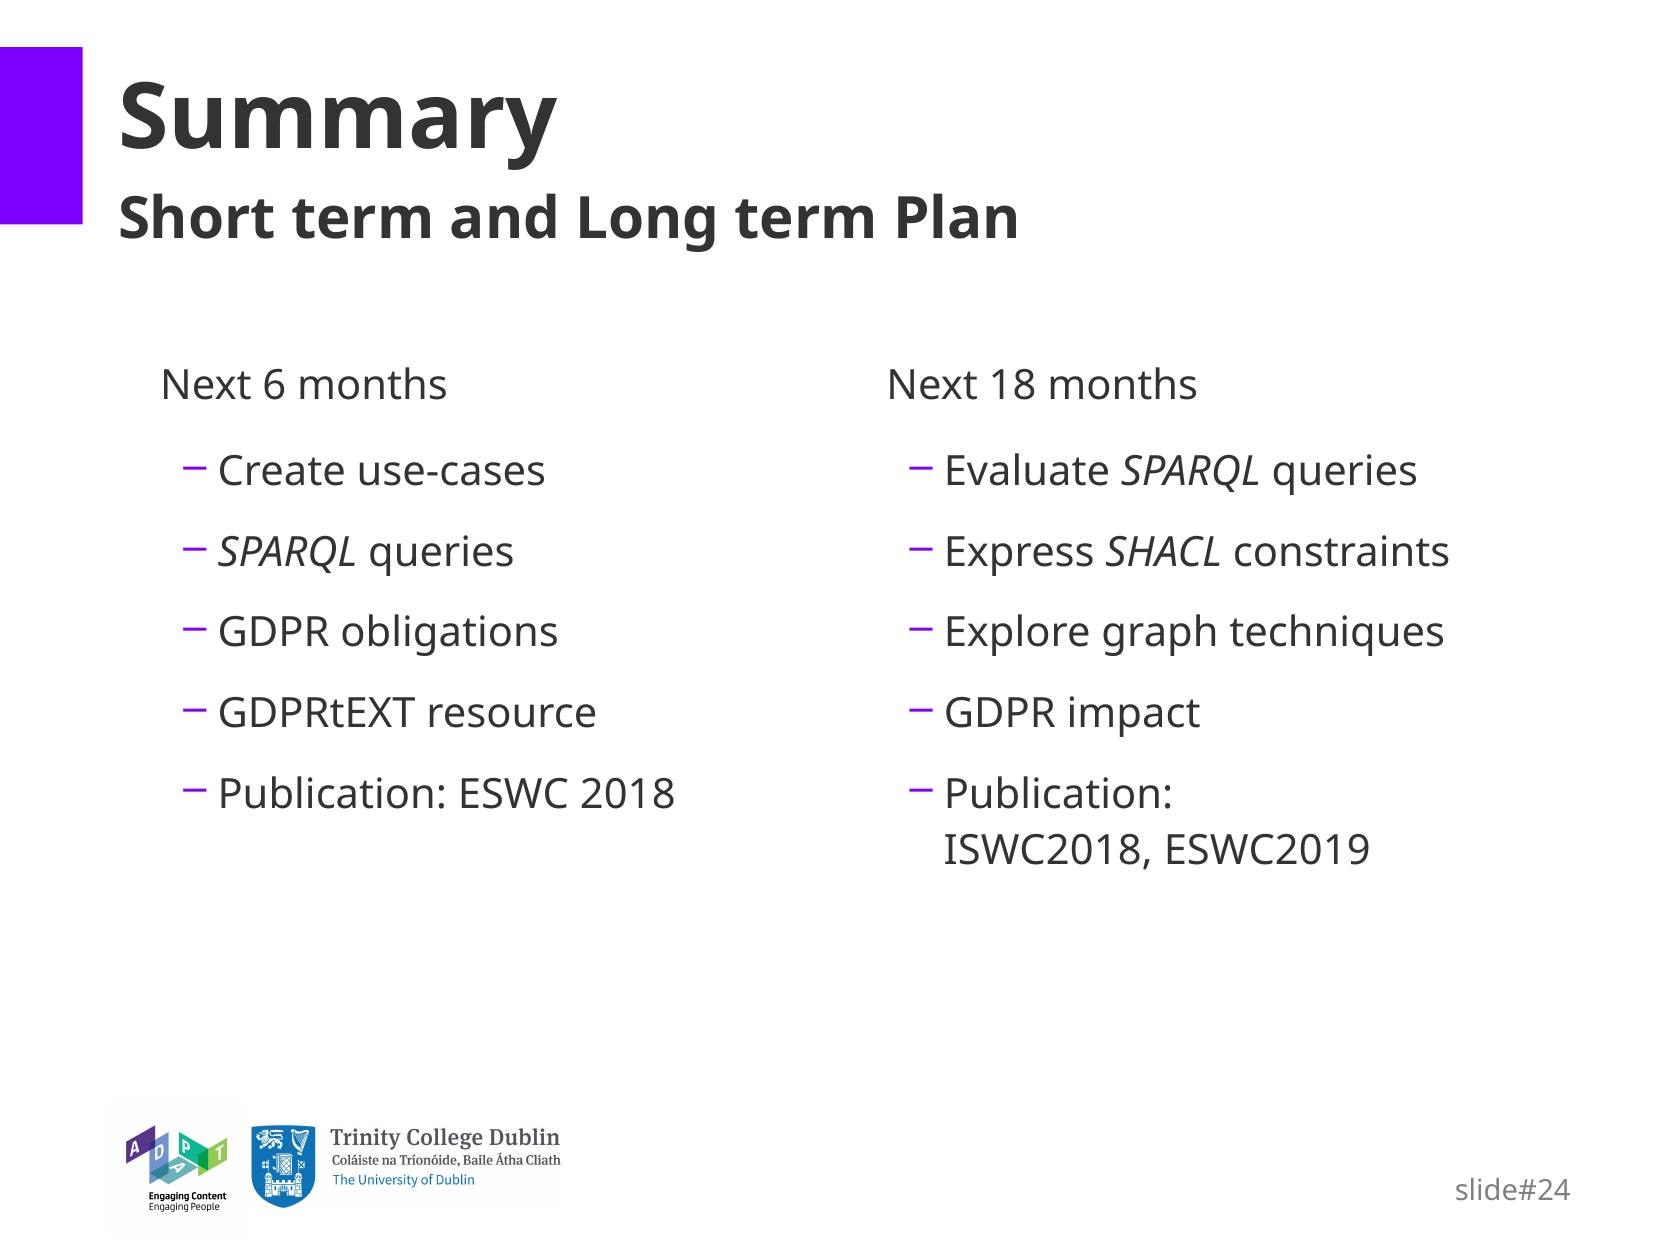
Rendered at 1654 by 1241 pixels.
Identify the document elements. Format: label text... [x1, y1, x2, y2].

list Next 6 months Create use-cases SPARQL queries GDPR obligations GDPRtEXT resource Publication: ESWC 2018 [118, 354, 810, 1074]
picture [248, 1122, 564, 1211]
list Next 18 months Evaluate SPARQL queries Express SHACL constraints Explore graph techniques GDPR impact Publication: ISWC2018, ESWC2019 [844, 354, 1536, 1074]
picture [106, 1098, 247, 1239]
title Summary Short term and Long term Plan [118, 49, 1571, 257]
